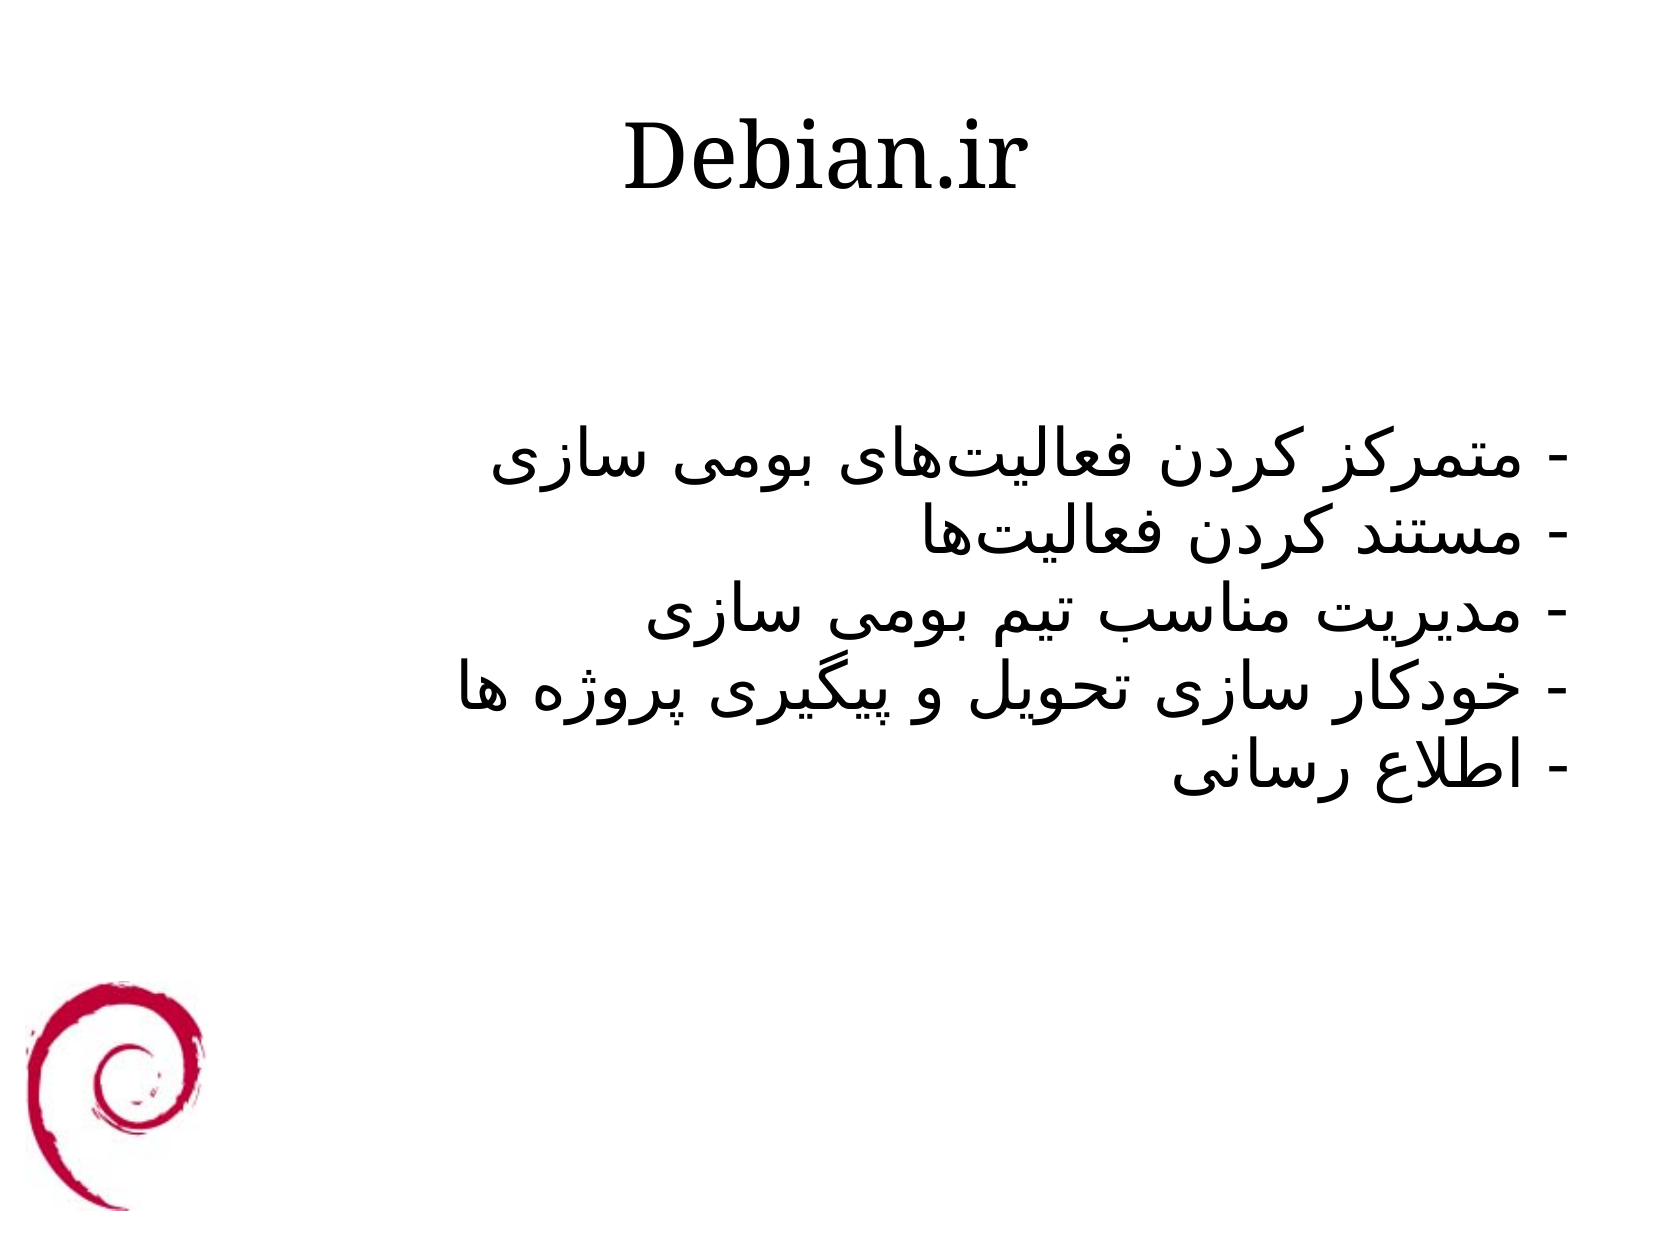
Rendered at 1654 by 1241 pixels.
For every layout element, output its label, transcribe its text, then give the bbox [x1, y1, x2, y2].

picture [25, 981, 207, 1211]
title Debian.ir [82, 56, 1571, 250]
subtitle - متمرکز کردن فعالیت‌های بومی سازی - مستند کردن فعالیت‌ها - مدیریت مناسب تیم بومی سازی - خودکار سازی تحویل و پیگیری پروژه ها - اطلاع رسانی [82, 290, 1571, 1109]
